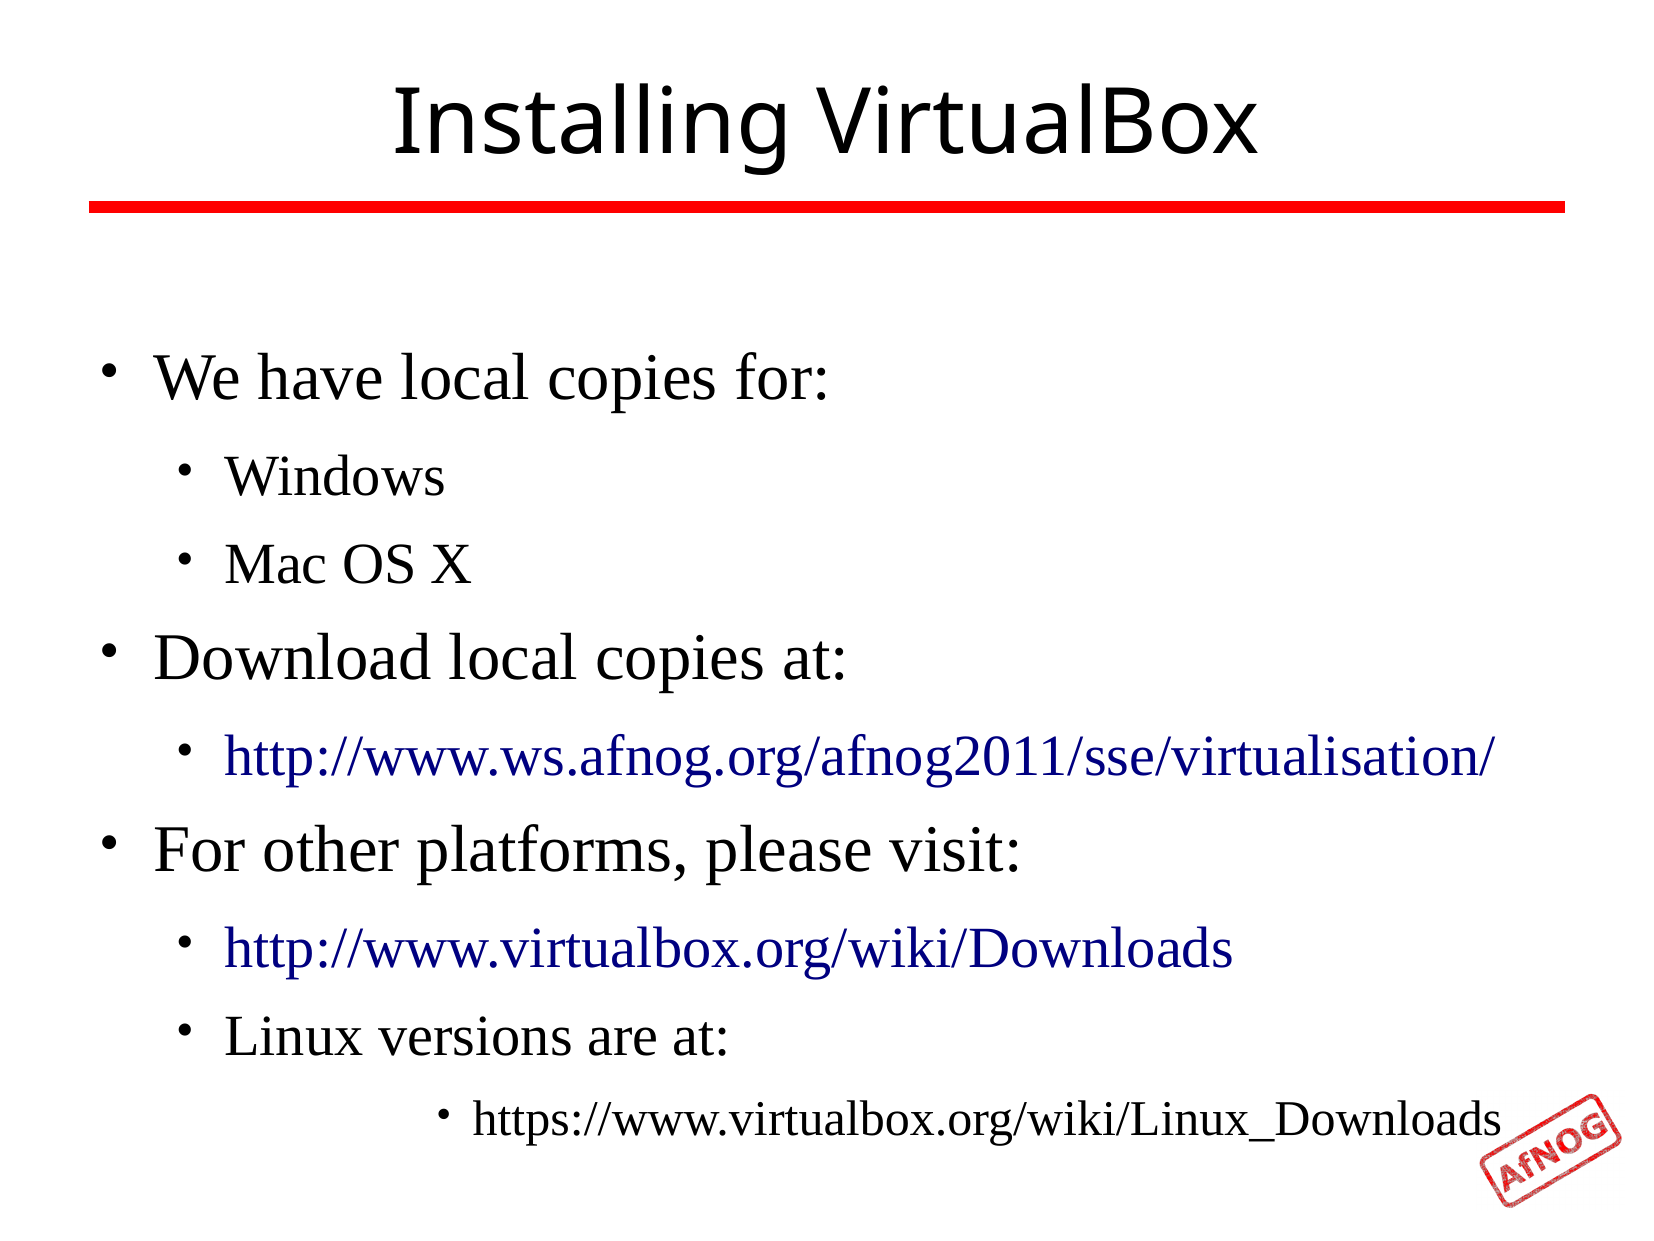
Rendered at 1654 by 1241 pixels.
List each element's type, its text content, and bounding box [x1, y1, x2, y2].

list We have local copies for: Windows Mac OS X Download local copies at: http://www.ws.afnog.org/afnog2011/sse/virtualisation/ For other platforms, please visit: http://www.virtualbox.org/wiki/Downloads Linux versions are at: https://www.virtualbox.org/wiki/Linux_Downloads [82, 236, 1571, 1147]
picture [1476, 1090, 1625, 1211]
title Installing VirtualBox [88, 36, 1565, 200]
